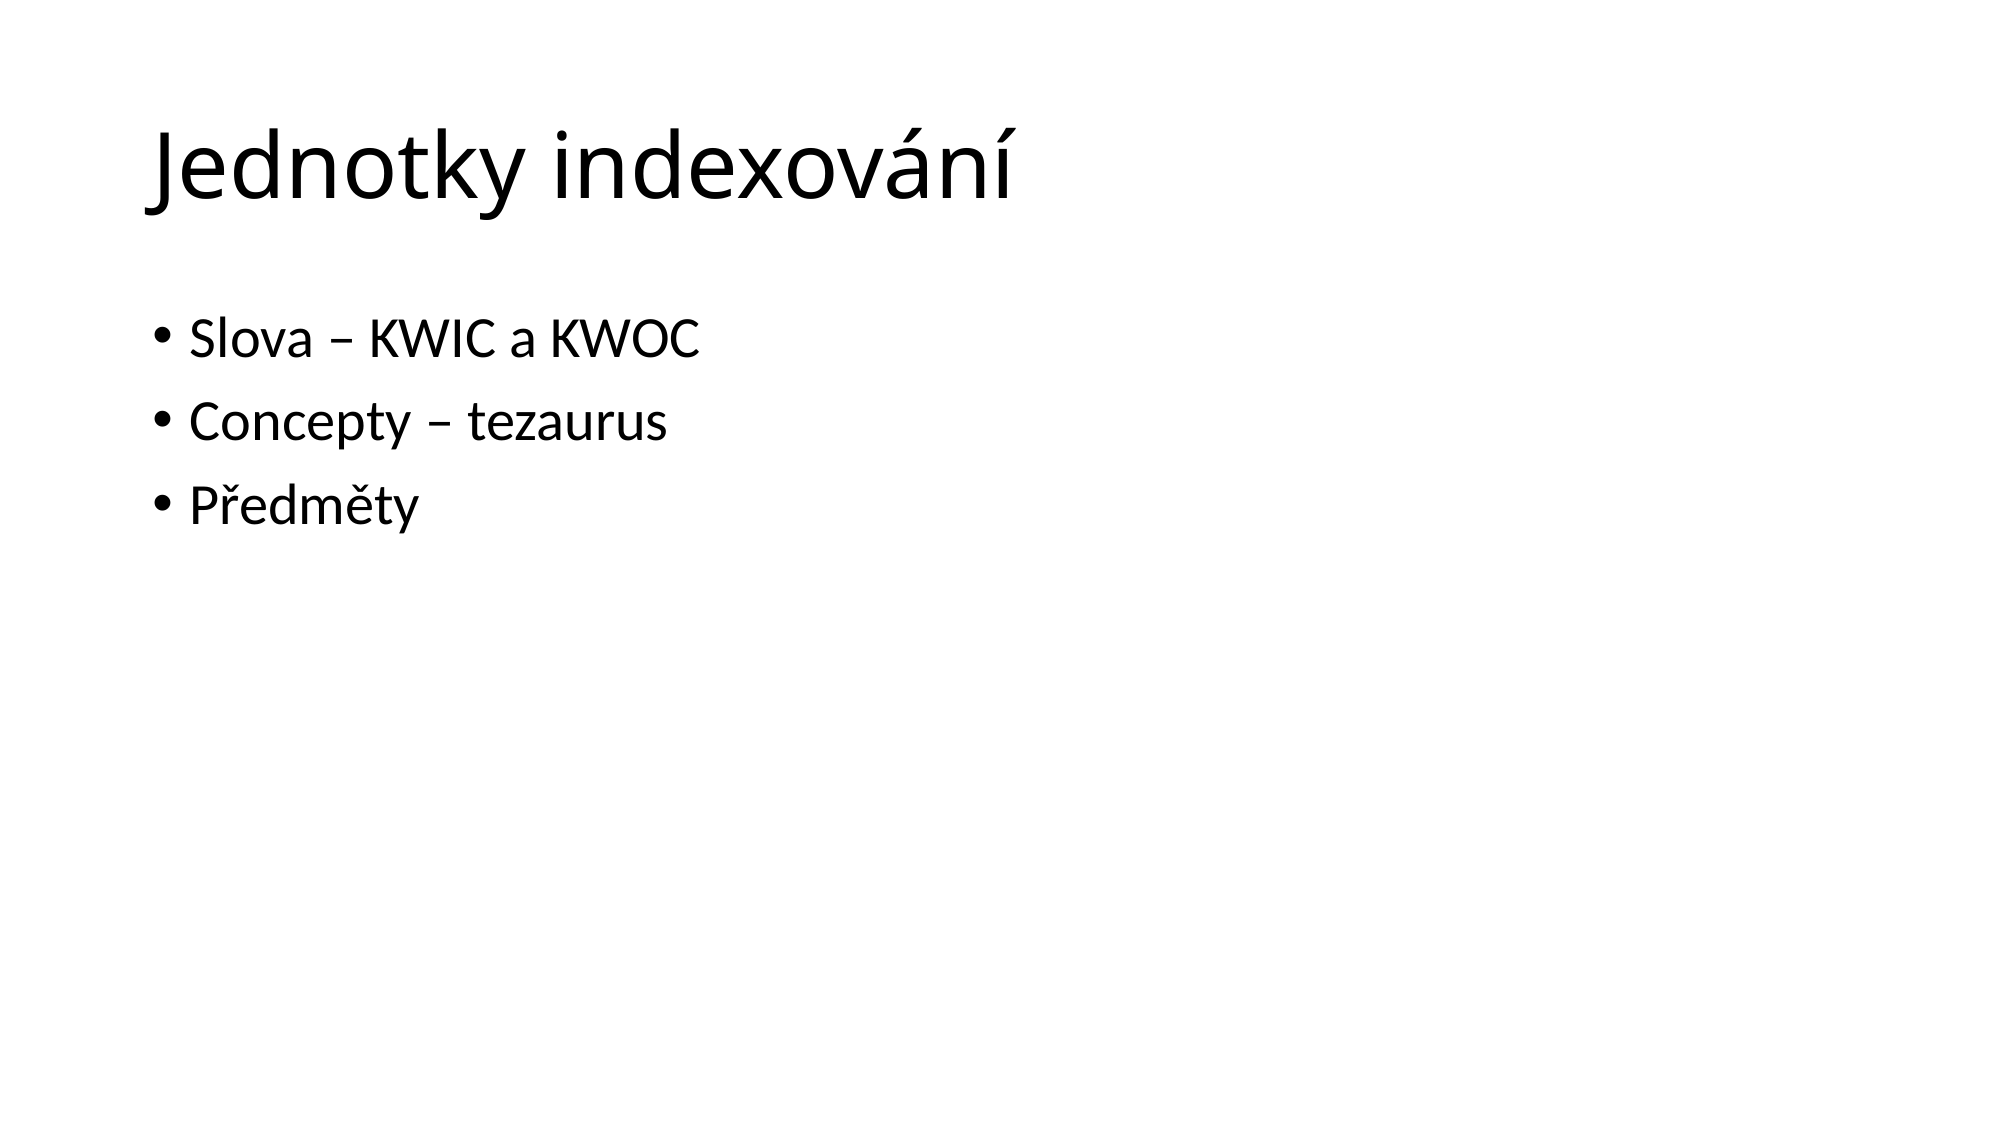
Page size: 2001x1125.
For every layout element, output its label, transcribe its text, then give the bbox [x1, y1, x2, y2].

list Slova – KWIC a KWOC Concepty – tezaurus Předměty [137, 299, 1863, 1014]
title Jednotky indexování [137, 59, 1863, 278]
